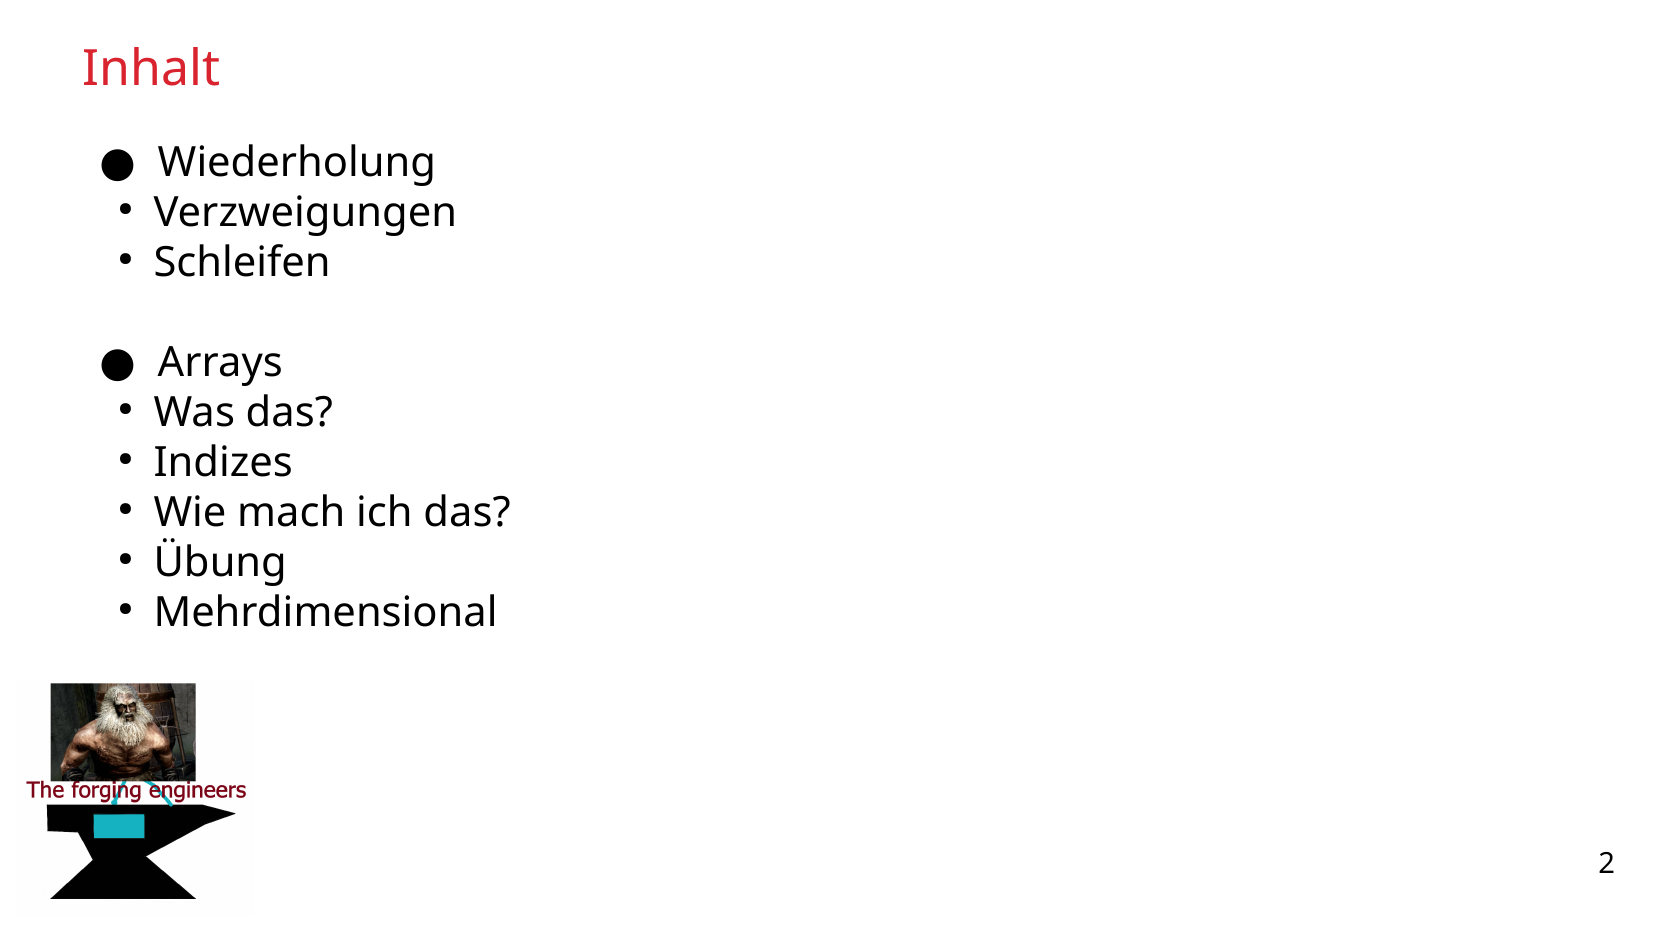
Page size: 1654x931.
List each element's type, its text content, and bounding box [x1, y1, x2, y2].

picture [17, 679, 254, 916]
subtitle Wiederholung Verzweigungen Schleifen Arrays Was das? Indizes Wie mach ich das? Übung Mehrdimensional [82, 134, 1560, 579]
title Inhalt [82, 37, 1571, 95]
